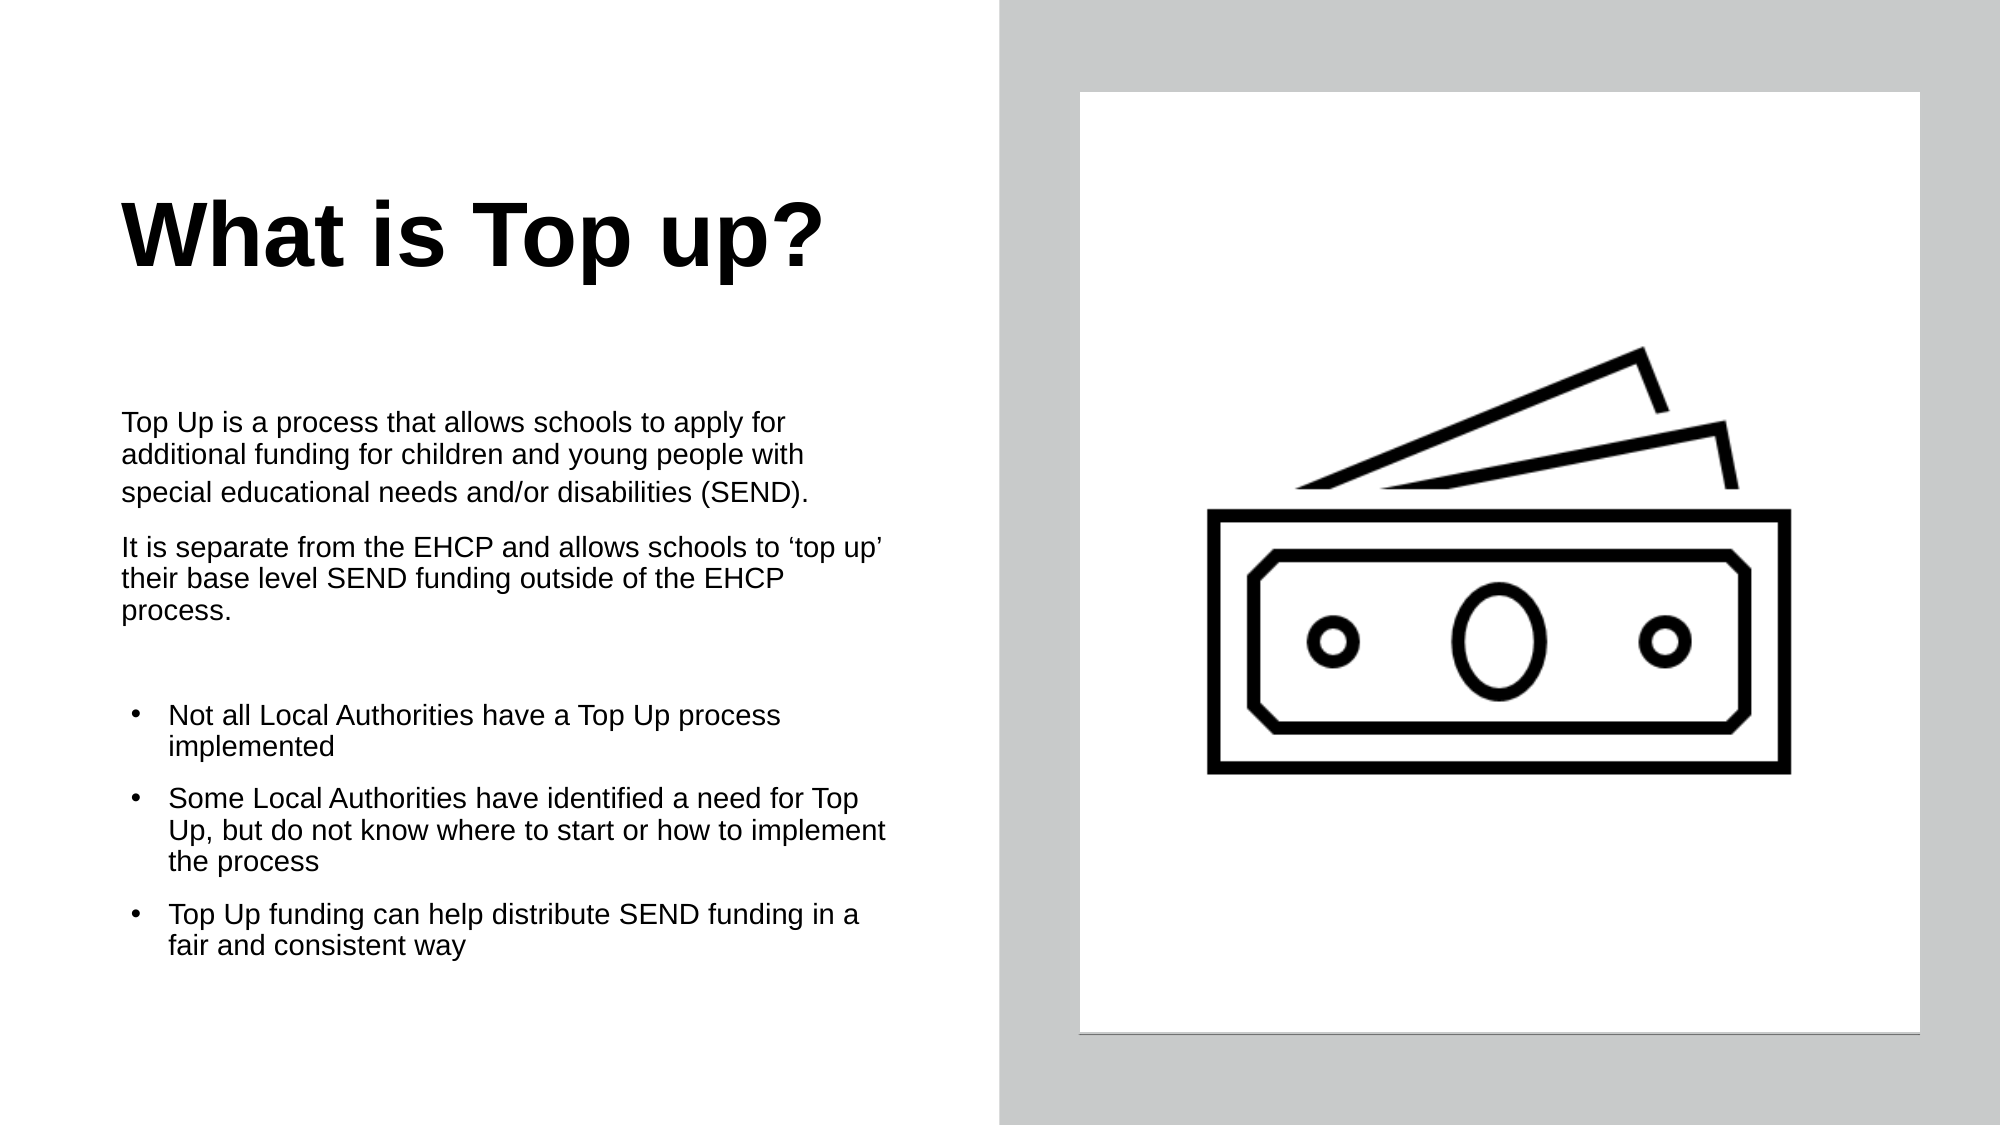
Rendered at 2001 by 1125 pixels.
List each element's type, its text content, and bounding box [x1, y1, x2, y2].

text_box Top Up is a process that allows schools to apply for additional funding for children and young people with special educational needs and/or disabilities (SEND). It is separate from the EHCP and allows schools to ‘top up’ their base level SEND funding outside of the EHCP process. Not all Local Authorities have a Top Up process implemented Some Local Authorities have identified a need for Top Up, but do not know where to start or how to implement the process Top Up funding can help distribute SEND funding in a fair and consistent way [106, 399, 918, 1021]
title What is Top up? [106, 103, 918, 370]
text_box [999, 0, 2000, 1125]
picture [1181, 244, 1818, 881]
